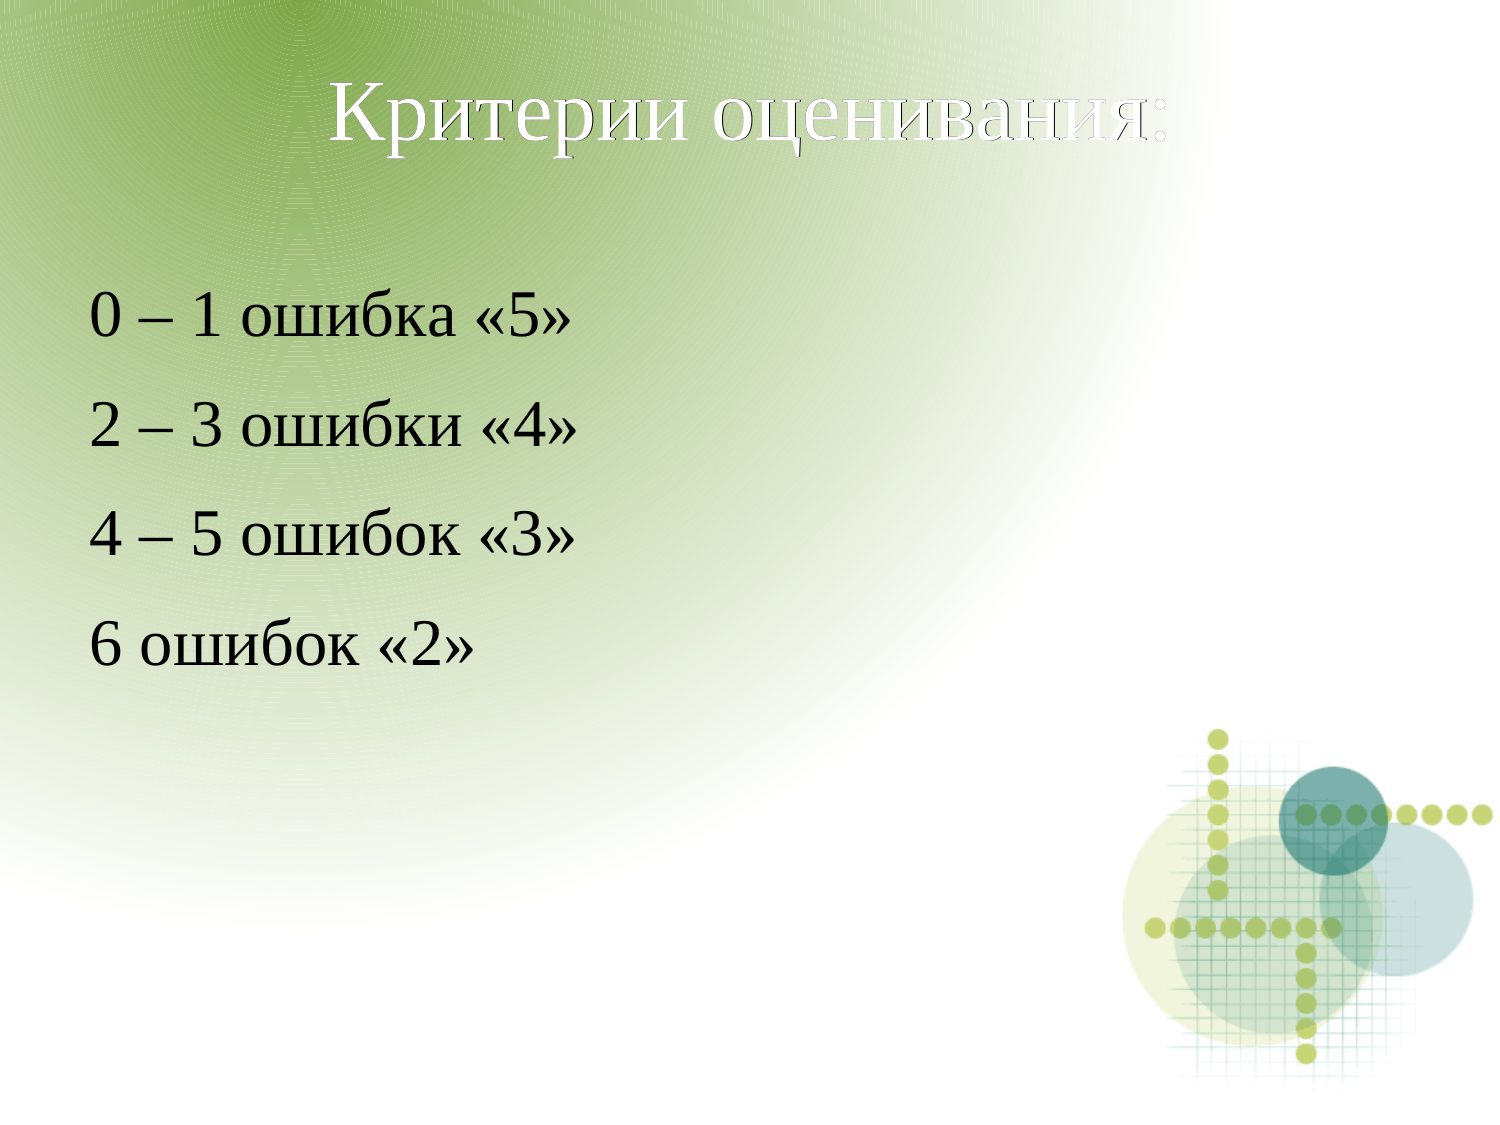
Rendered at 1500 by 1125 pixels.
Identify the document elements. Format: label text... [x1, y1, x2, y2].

list 0 – 1 ошибка «5» 2 – 3 ошибки «4» 4 – 5 ошибок «3» 6 ошибок «2» [75, 262, 1425, 1005]
picture [1110, 718, 1500, 1098]
title Критерии оценивания: [75, 45, 1425, 233]
